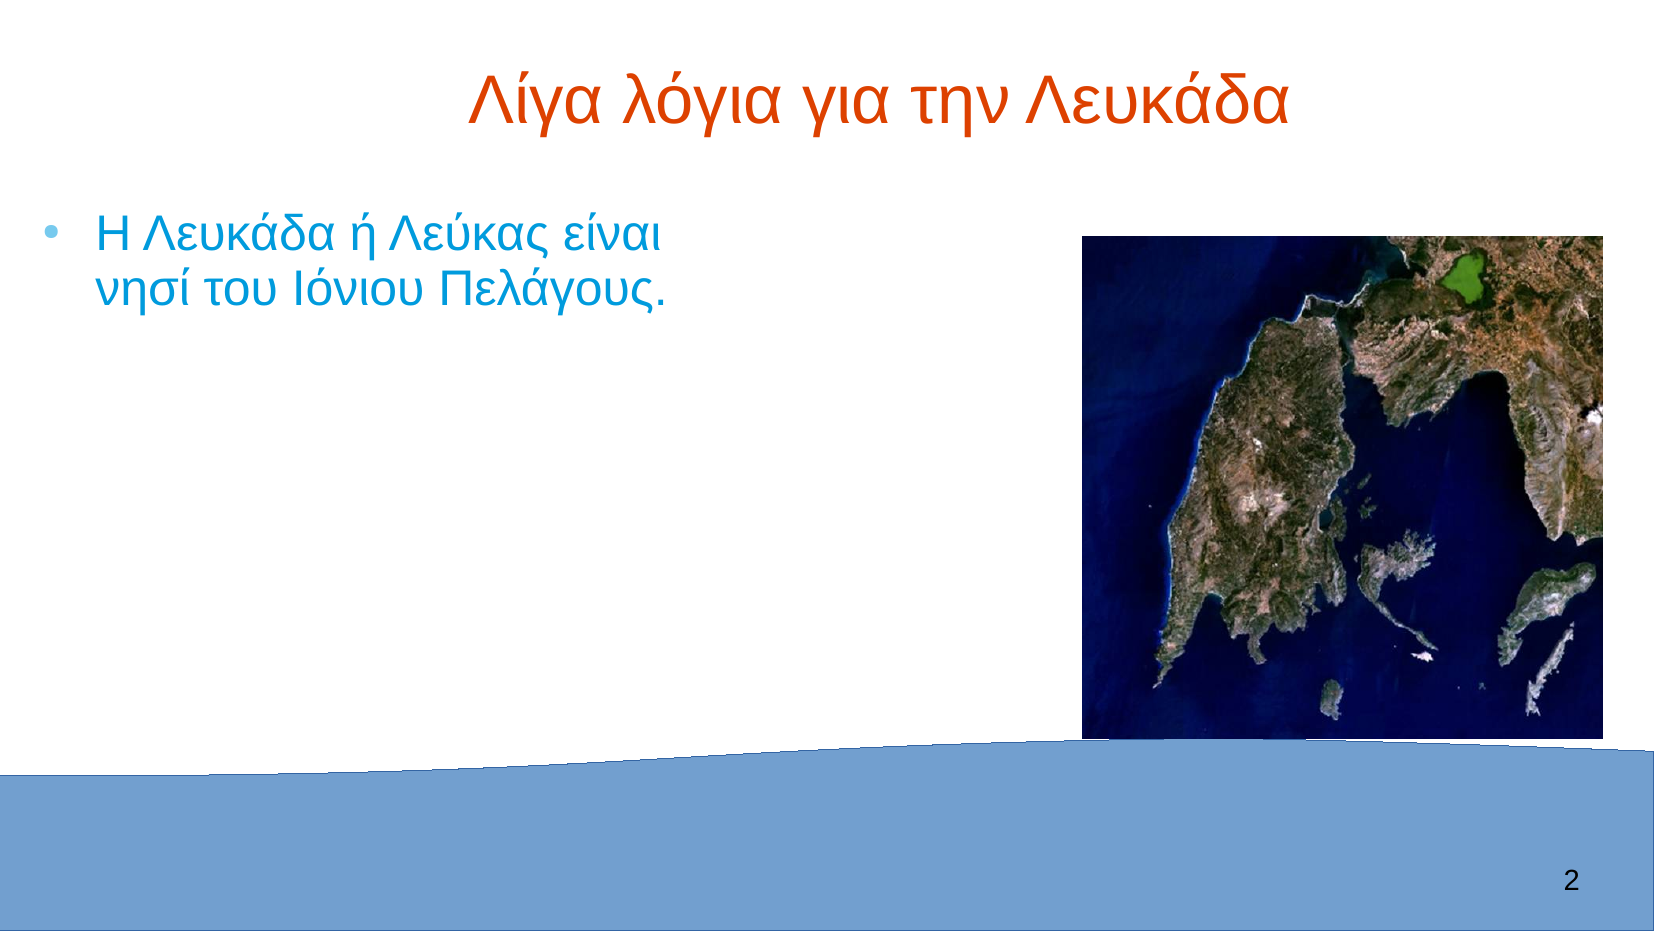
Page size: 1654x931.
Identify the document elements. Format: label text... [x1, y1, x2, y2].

title Λίγα λόγια για την Λευκάδα [135, 21, 1625, 178]
list Η Λευκάδα ή Λεύκας είναι νησί του Ιόνιου Πελάγους. [24, 204, 751, 745]
picture [1082, 236, 1603, 739]
